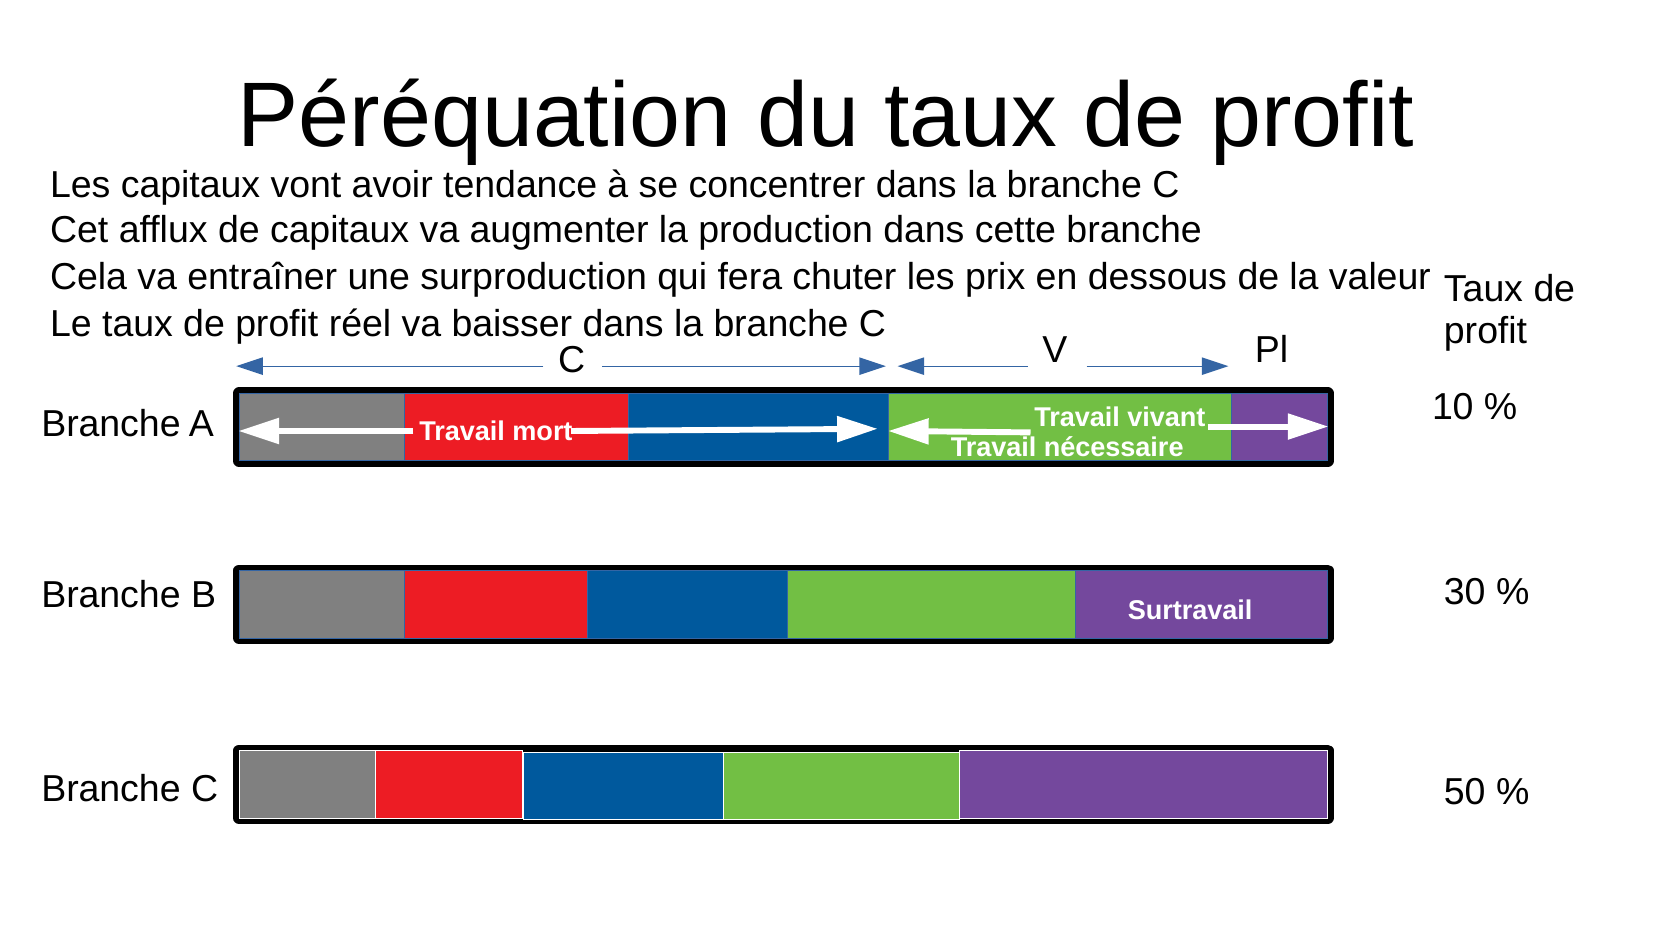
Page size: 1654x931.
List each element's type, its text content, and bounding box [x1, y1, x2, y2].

text_box Branche A [26, 395, 275, 495]
text_box Branche C [26, 760, 275, 860]
text_box Travail nécessaire [936, 424, 1244, 470]
text_box [275, 434, 404, 461]
text_box 30 % [1429, 562, 1571, 662]
text_box Travail vivant [1019, 394, 1295, 424]
text_box Les capitaux vont avoir tendance à se concentrer dans la branche C [35, 155, 1335, 213]
title Péréquation du taux de profit [82, 37, 1571, 193]
text_box [251, 570, 1328, 639]
text_box Travail mort [404, 408, 655, 478]
text_box Le taux de profit réel va baisser dans la branche C [35, 295, 1453, 355]
text_box V [1027, 321, 1111, 378]
text_box C [543, 330, 626, 388]
text_box Pl [1240, 321, 1323, 378]
text_box Taux de profit [1429, 259, 1654, 359]
text_box Cet afflux de capitaux va augmenter la production dans cette branche [35, 213, 1335, 248]
text_box Cela va entraîner une surproduction qui fera chuter les prix en dessous de la valeur [35, 248, 1453, 295]
text_box Surtravail [1113, 587, 1324, 647]
text_box 50 % [1429, 763, 1560, 863]
text_box Branche B [26, 566, 251, 639]
text_box [239, 393, 1328, 461]
text_box Travail vivant [1244, 430, 1295, 441]
text_box [239, 750, 1328, 820]
text_box 10 % [1417, 378, 1571, 477]
text_box [1244, 427, 1328, 461]
